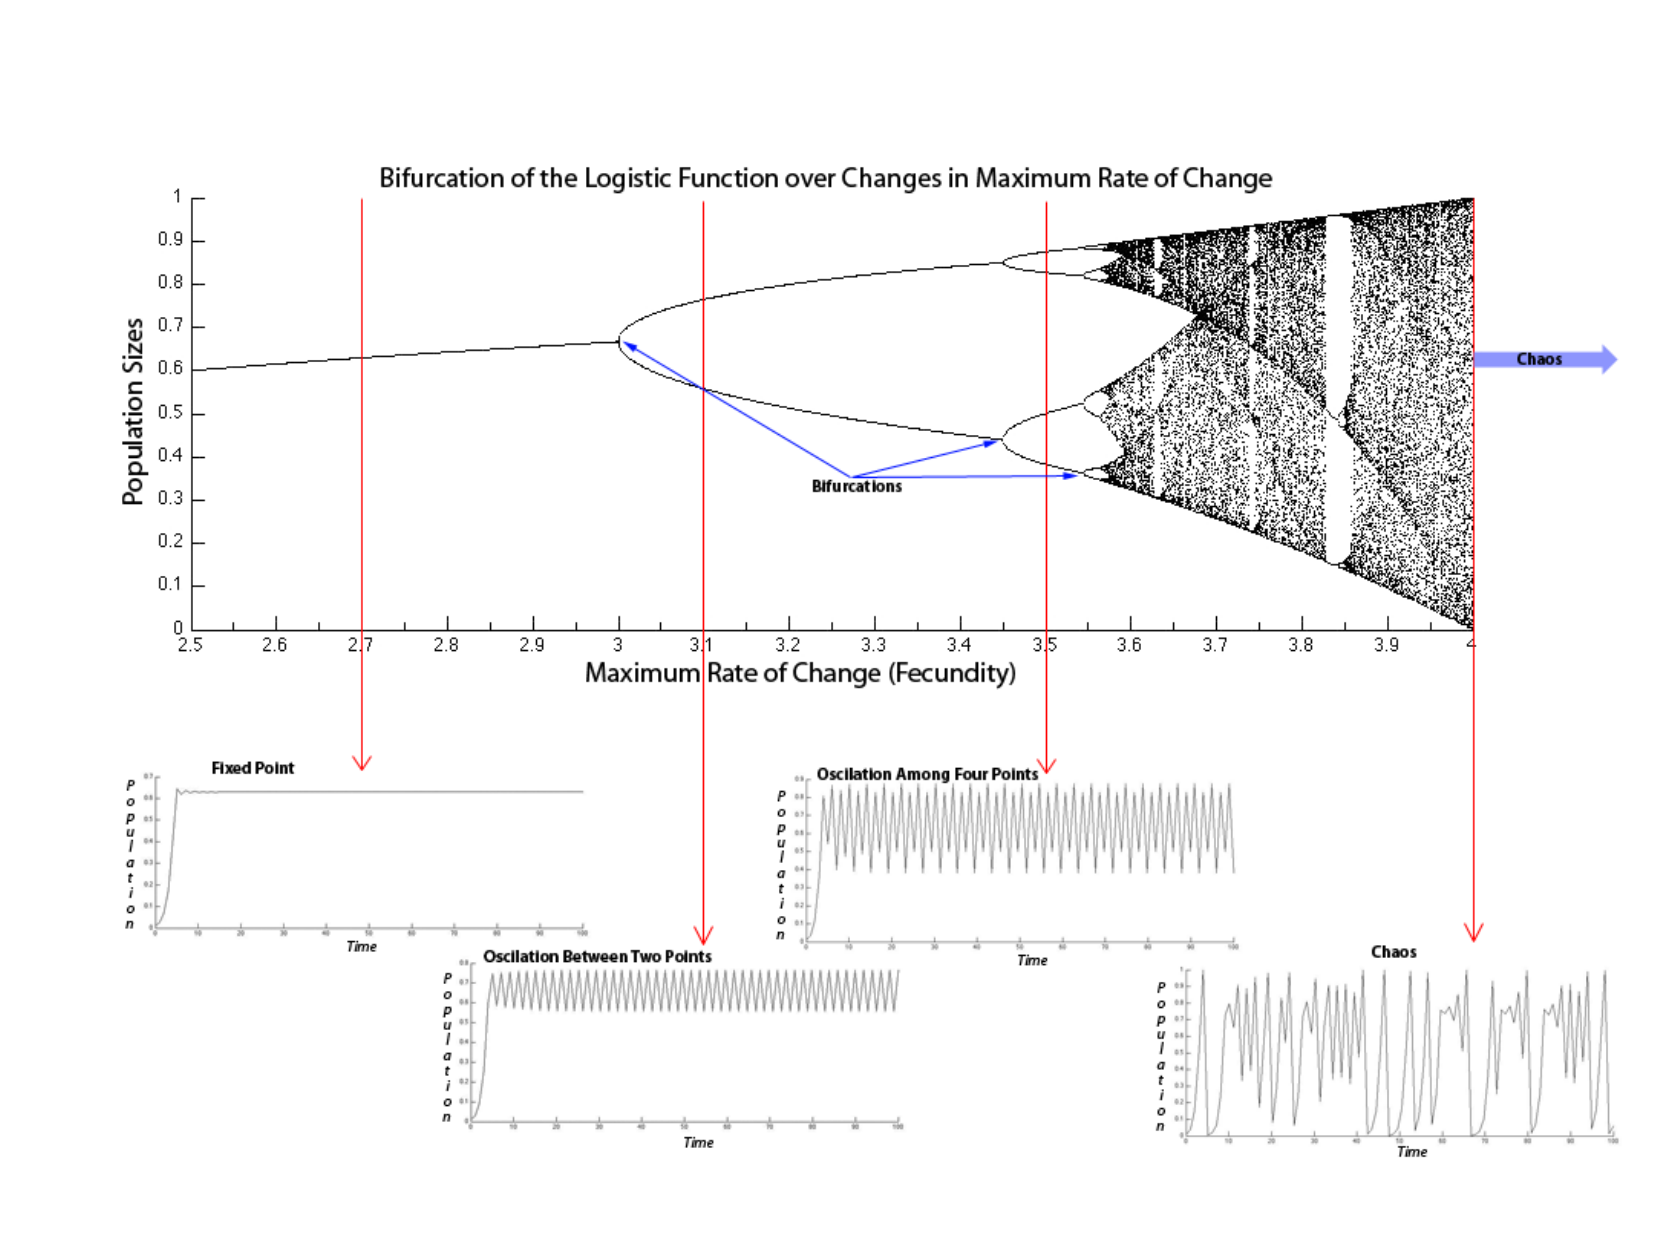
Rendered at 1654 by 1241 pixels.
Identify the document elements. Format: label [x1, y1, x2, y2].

picture [0, 97, 1654, 1201]
